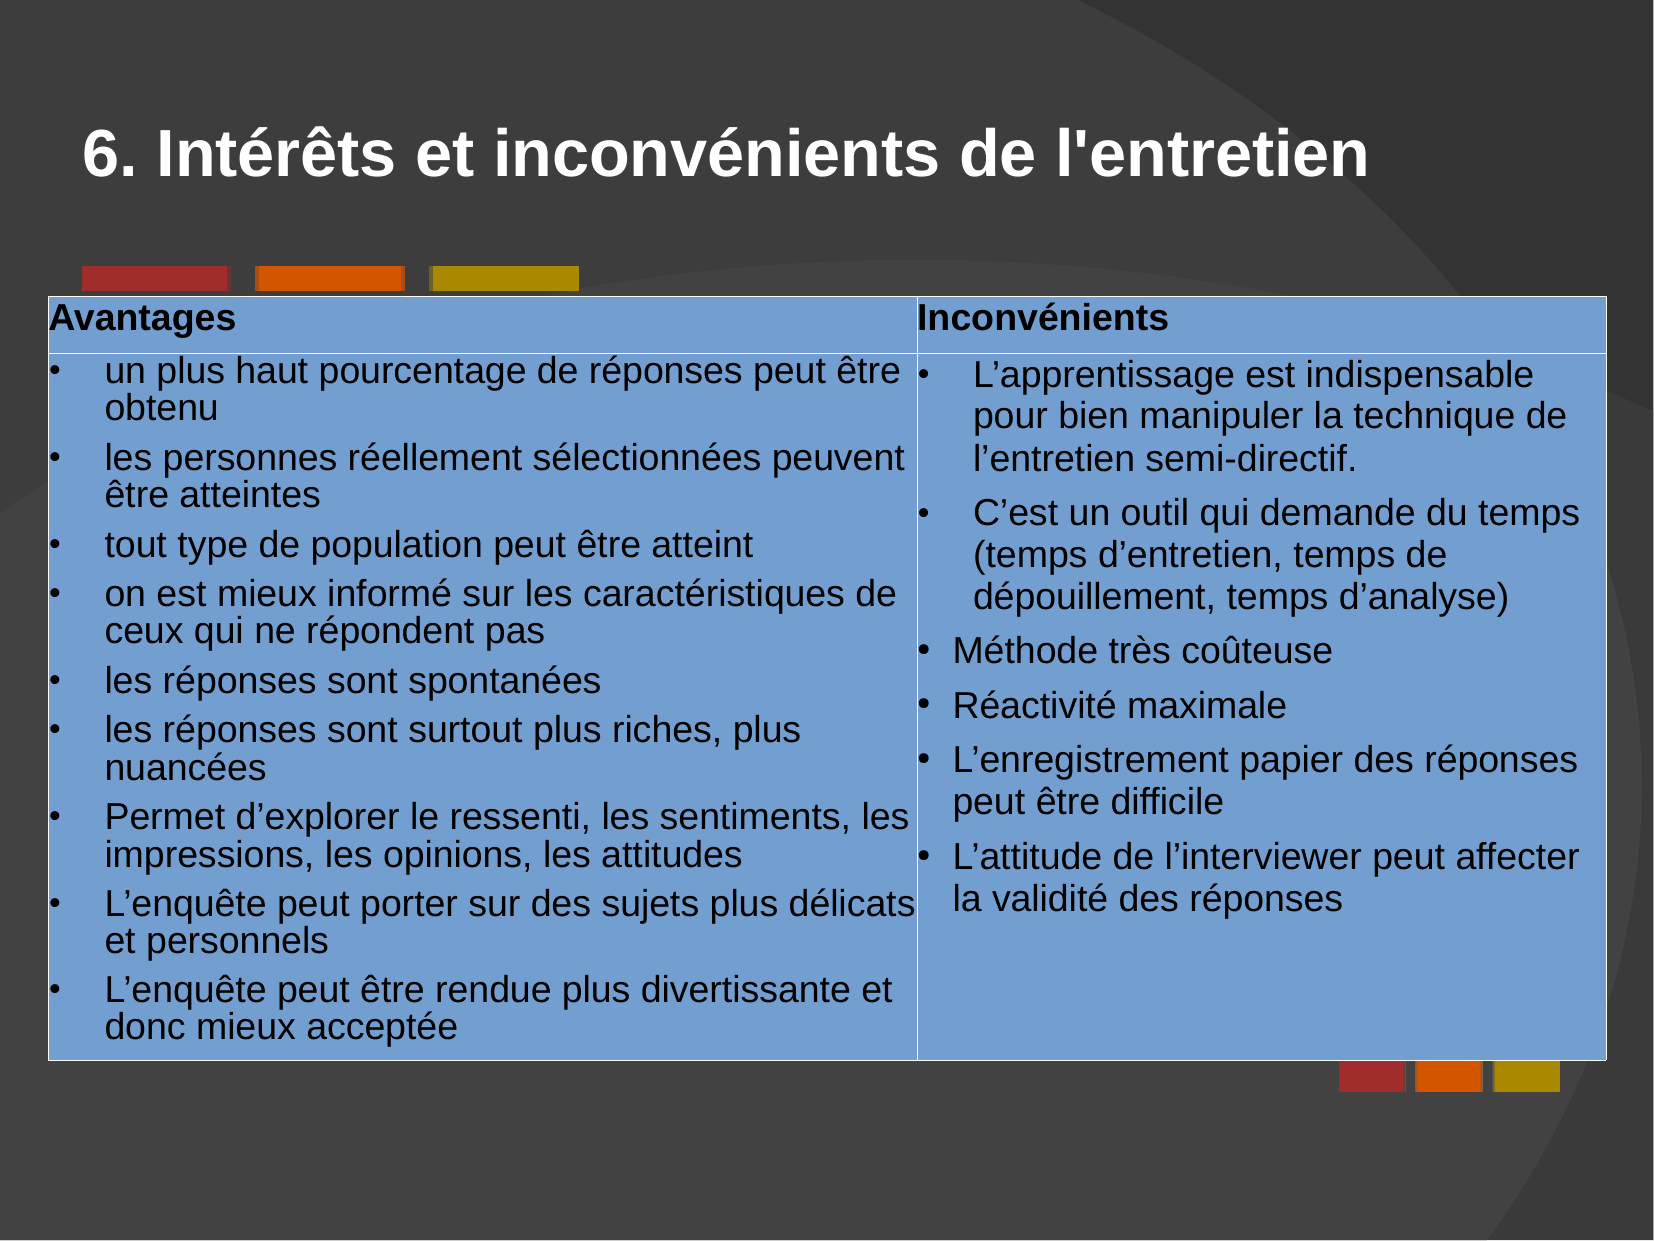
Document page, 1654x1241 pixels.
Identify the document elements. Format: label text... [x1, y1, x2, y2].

table_cell L’apprentissage est indispensable pour bien manipuler la technique de l’entretien semi-directif. C’est un outil qui demande du temps (temps d’entretien, temps de dépouillement, temps d’analyse) Méthode très coûteuse Réactivité maximale L’enregistrement papier des réponses peut être difficile L’attitude de l’interviewer peut affecter la validité des réponses [918, 354, 1606, 1060]
picture [1339, 1061, 1560, 1092]
table_cell un plus haut pourcentage de réponses peut être obtenu les personnes réellement sélectionnées peuvent être atteintes tout type de population peut être atteint on est mieux informé sur les caractéristiques de ceux qui ne répondent pas les réponses sont spontanées les réponses sont surtout plus riches, plus nuancées Permet d’explorer le ressenti, les sentiments, les impressions, les opinions, les attitudes L’enquête peut porter sur des sujets plus délicats et personnels L’enquête peut être rendue plus divertissante et donc mieux acceptée [49, 354, 917, 1060]
table_header Inconvénients [918, 297, 1606, 353]
title 6. Intérêts et inconvénients de l'entretien [82, 49, 1571, 257]
picture [82, 266, 579, 291]
table_header Avantages [49, 297, 917, 353]
